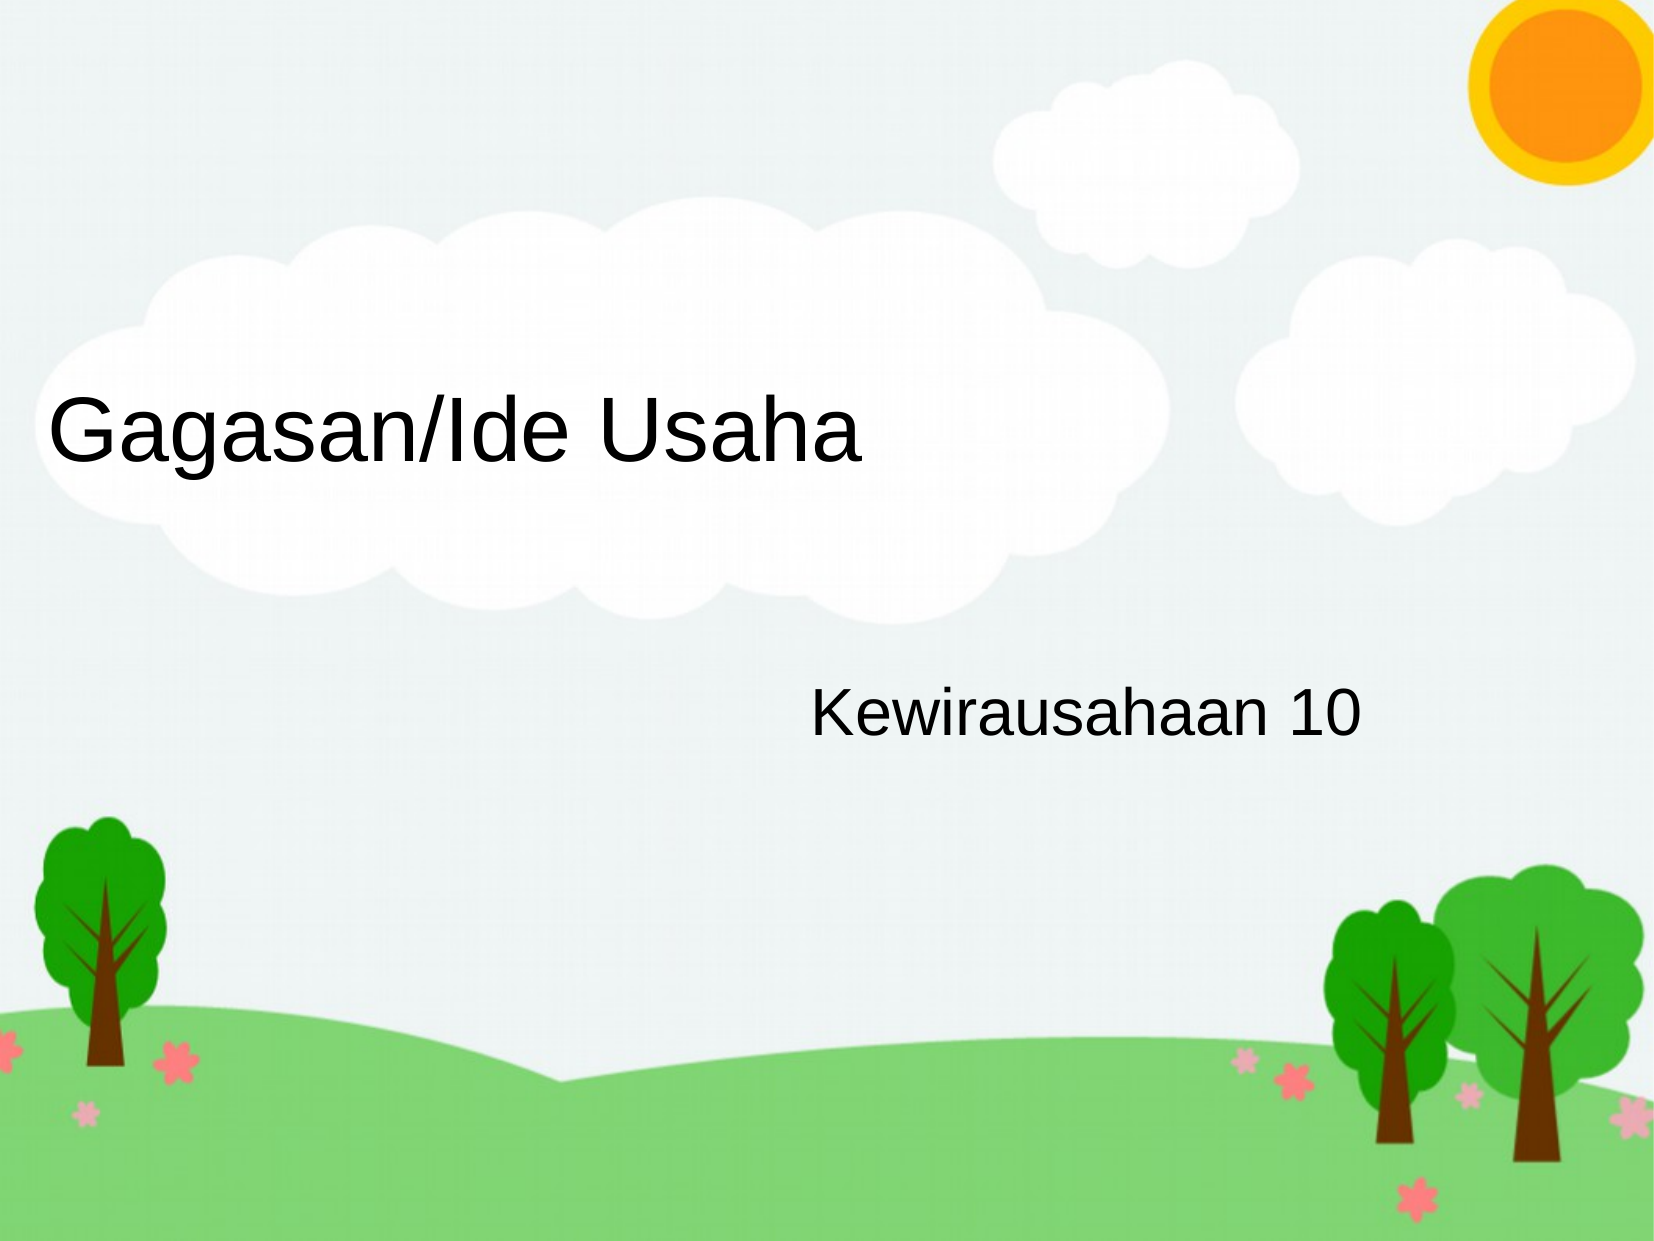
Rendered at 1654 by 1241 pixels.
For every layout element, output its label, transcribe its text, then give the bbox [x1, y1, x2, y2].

title Gagasan/Ide Usaha [47, 283, 1512, 577]
subtitle Kewirausahaan 10 [661, 632, 1512, 792]
picture [0, 0, 1654, 1241]
